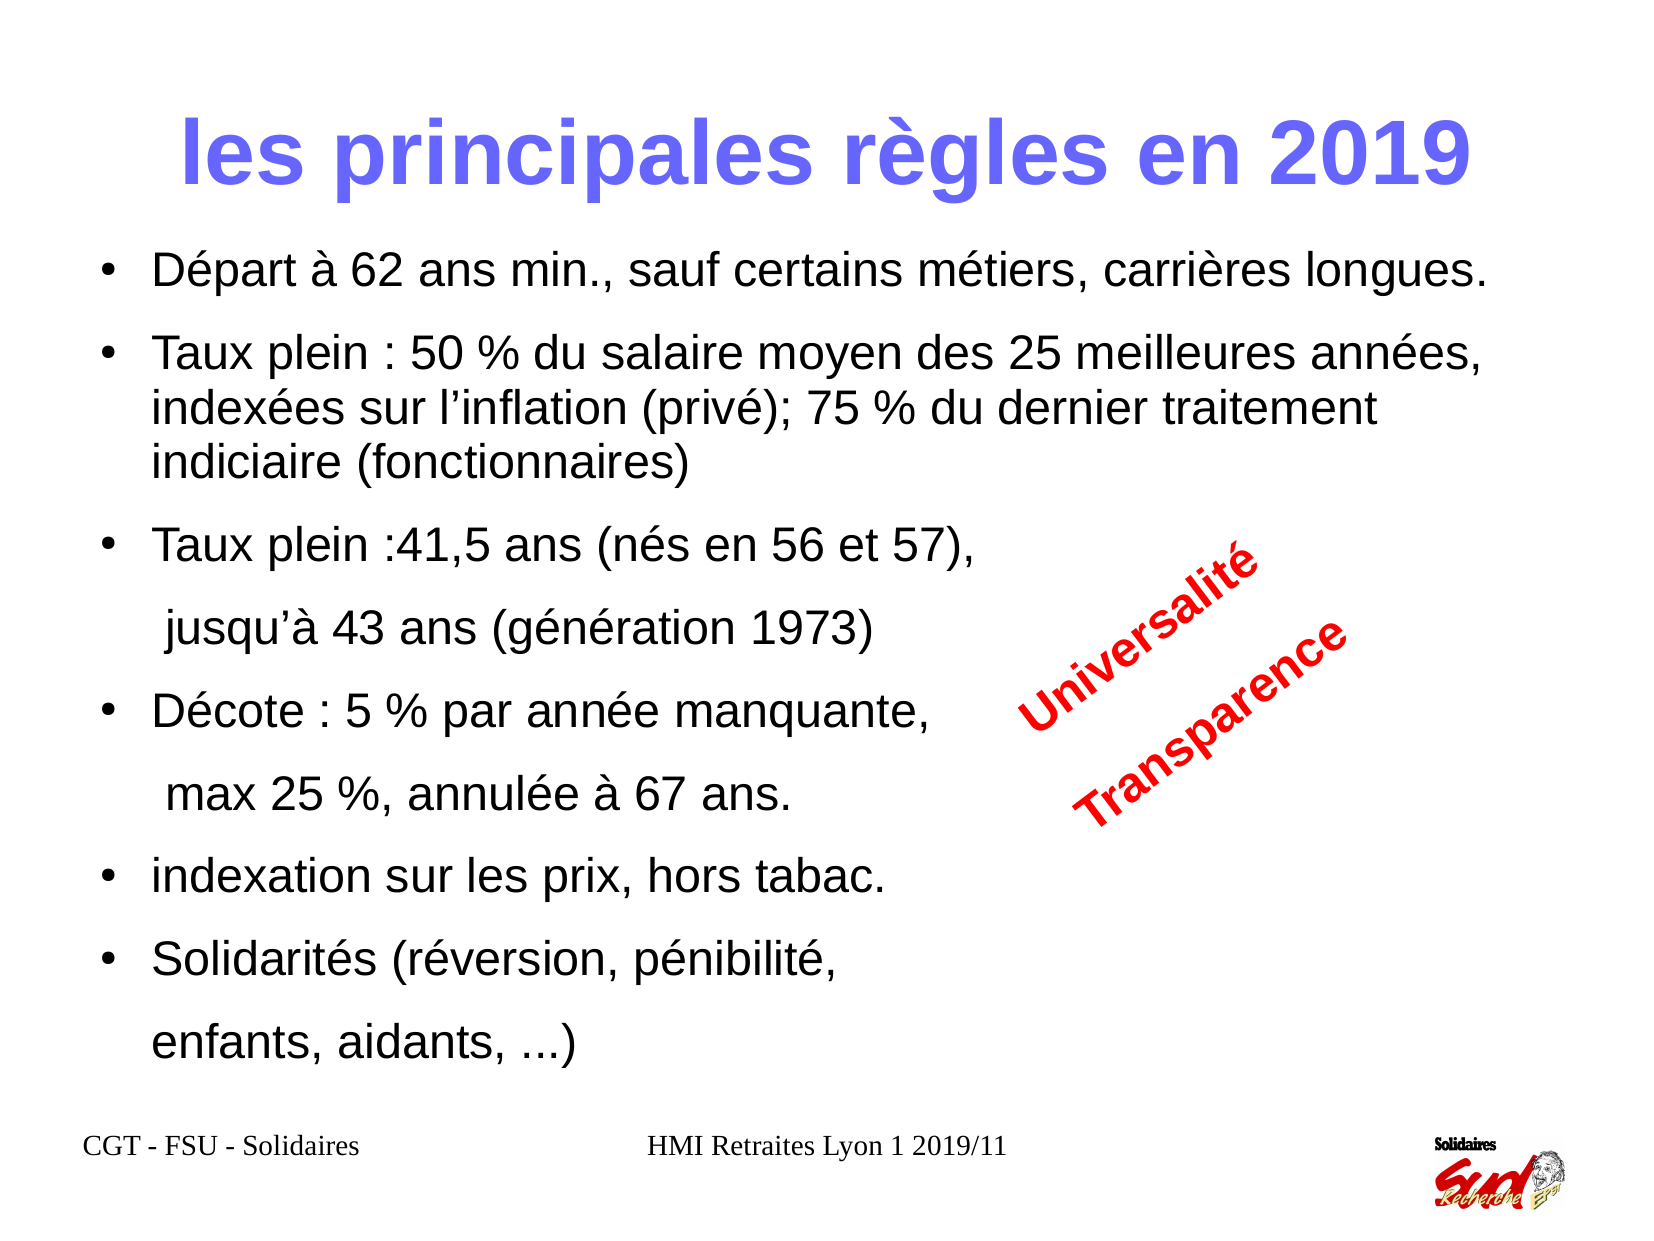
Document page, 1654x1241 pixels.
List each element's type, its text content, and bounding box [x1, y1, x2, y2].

picture [1435, 1137, 1565, 1210]
title les principales règles en 2019 [82, 49, 1571, 242]
title Universalité Transparence [997, 340, 1654, 1220]
list Départ à 62 ans min., sauf certains métiers, carrières longues. Taux plein : 50 % du salaire moyen des 25 meilleures années, indexées sur l’inflation (privé); 75 % du dernier traitement indiciaire (fonctionnaires) Taux plein :41,5 ans (nés en 56 et 57), jusqu’à 43 ans (génération 1973) Décote : 5 % par année manquante, max 25 %, annulée à 67 ans. indexation sur les prix, hors tabac. Solidarités (réversion, pénibilité, enfants, aidants, ...) [82, 242, 1571, 1075]
